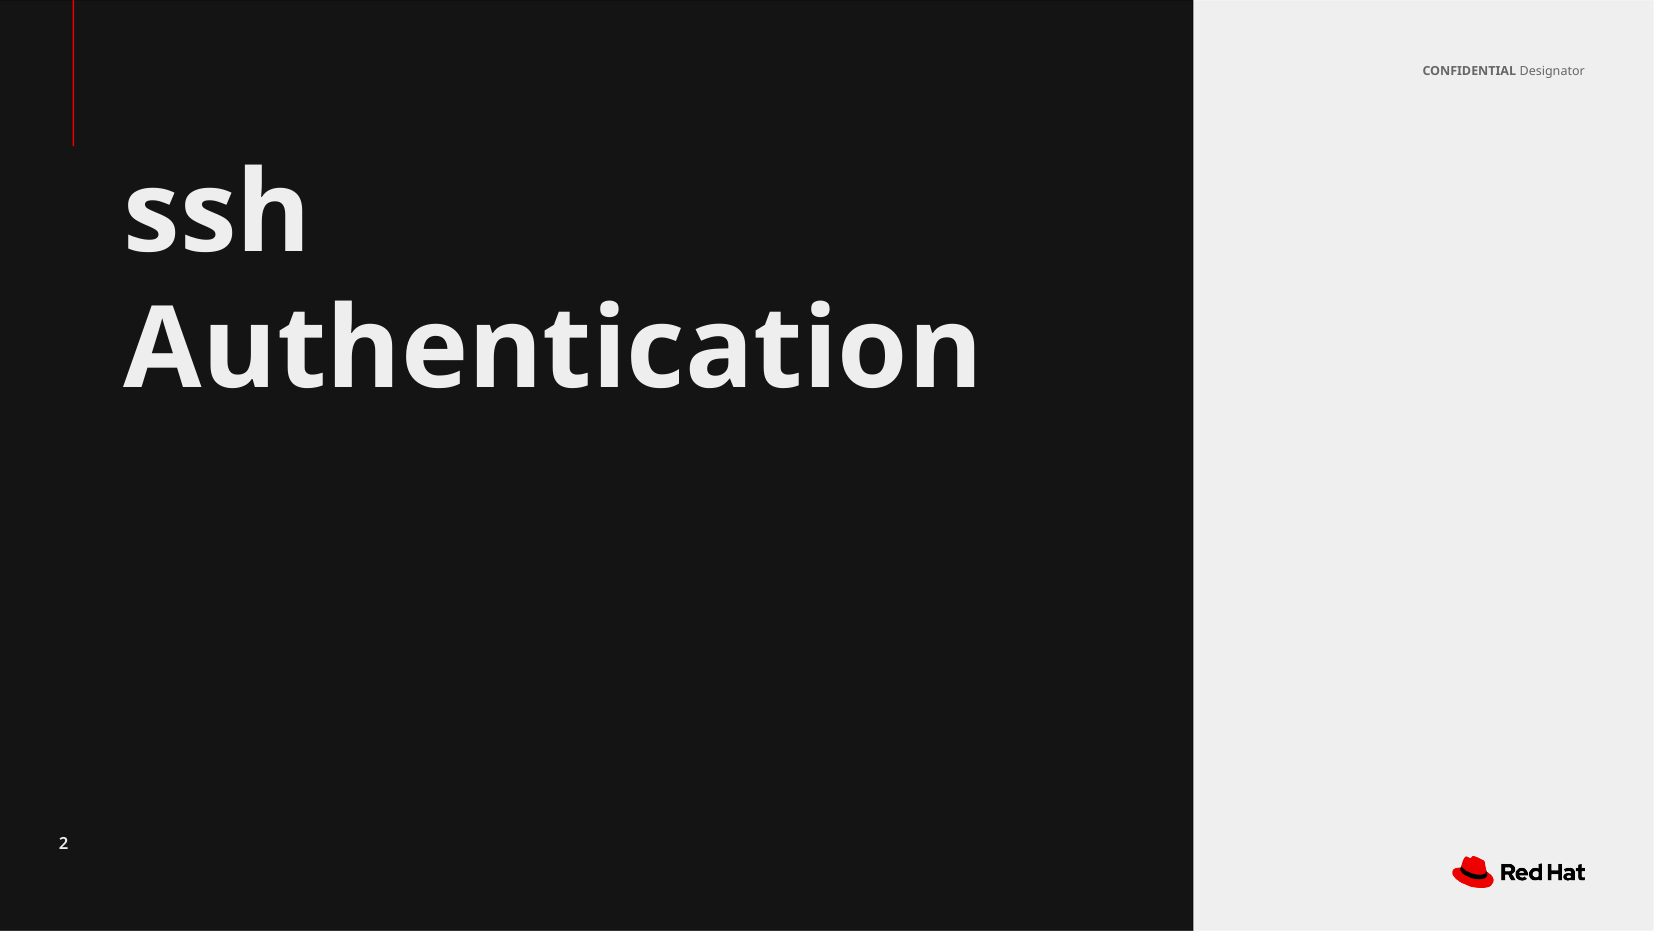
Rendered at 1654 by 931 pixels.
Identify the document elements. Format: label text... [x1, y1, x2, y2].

title ssh Authentication [123, 137, 999, 411]
picture [0, 0, 1654, 931]
text_box CONFIDENTIAL Designator [1365, 37, 1585, 78]
